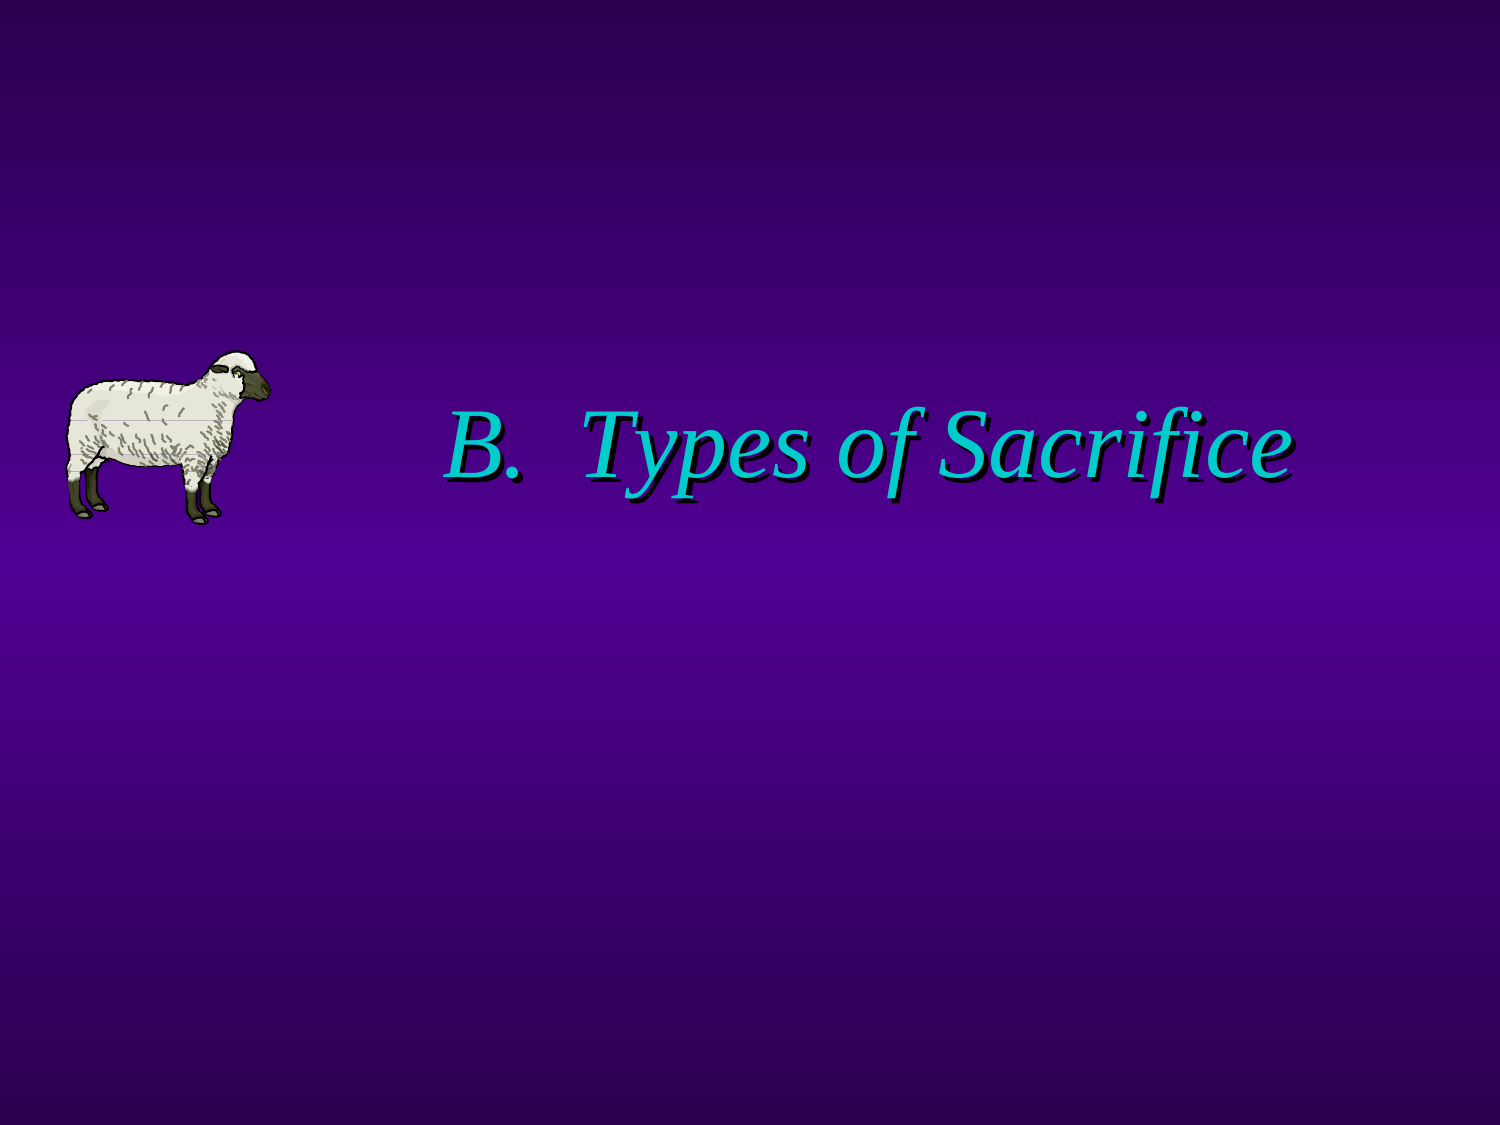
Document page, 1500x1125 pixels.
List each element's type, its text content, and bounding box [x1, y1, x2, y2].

title B. Types of Sacrifice [237, 349, 1500, 538]
